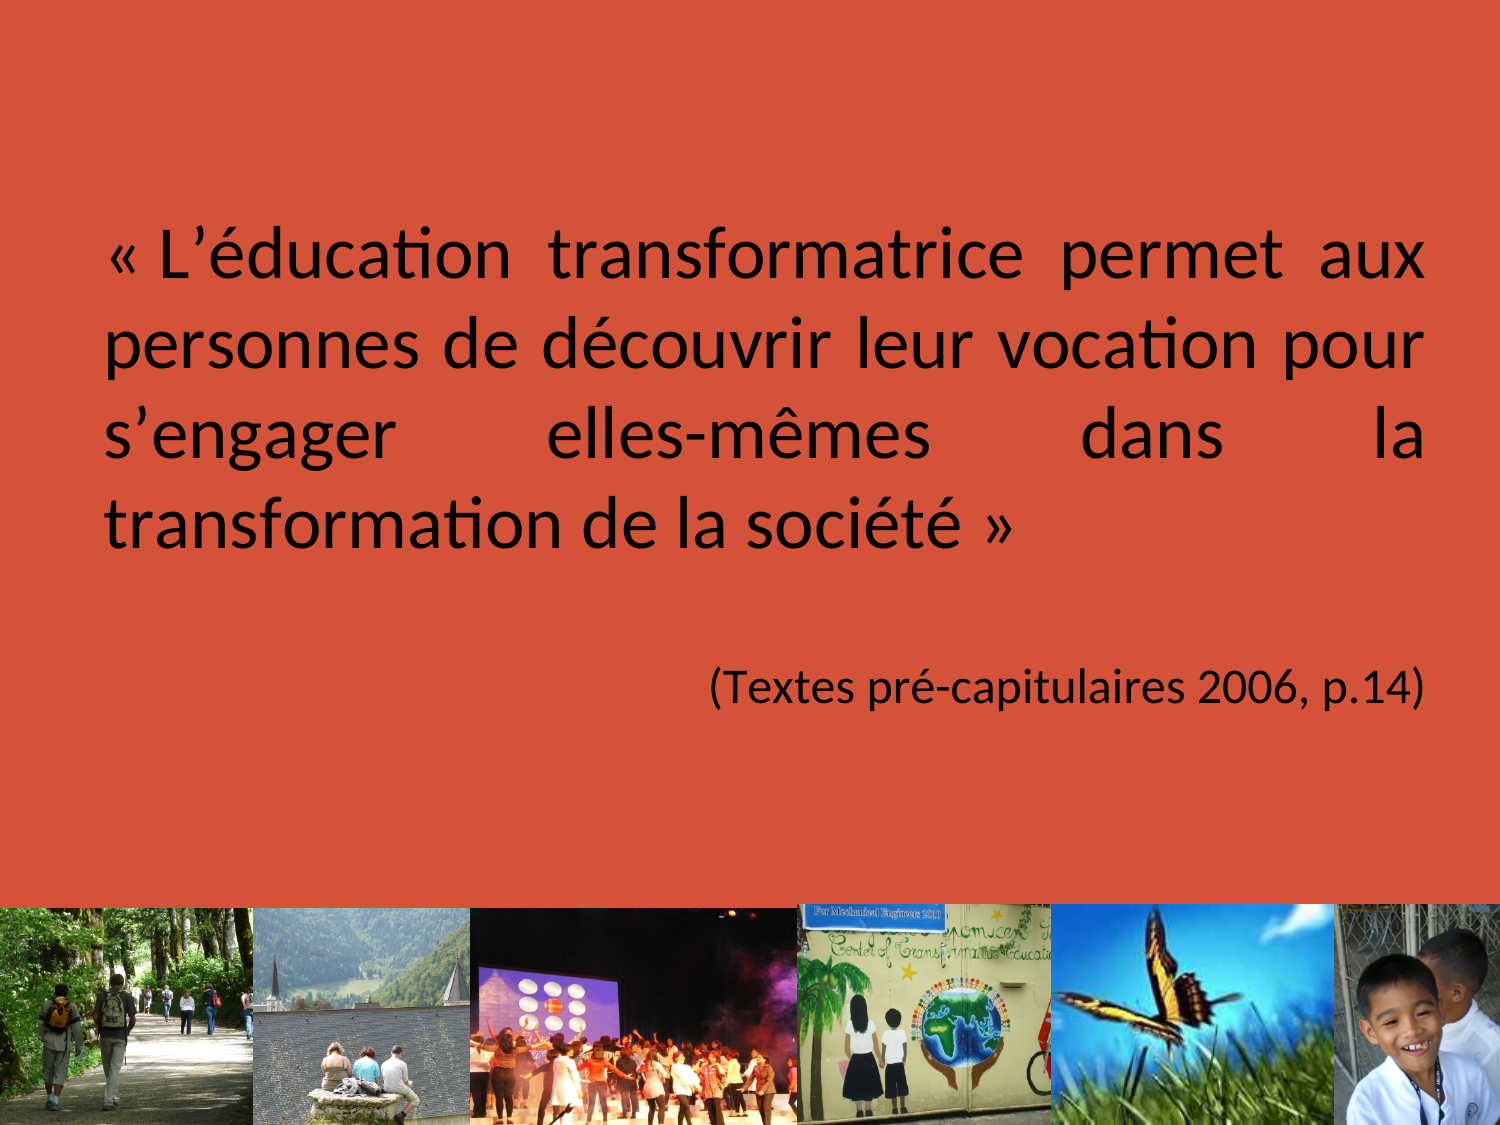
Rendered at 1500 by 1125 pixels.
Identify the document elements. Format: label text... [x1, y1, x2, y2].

picture [0, 904, 1500, 1125]
text_box « L’éducation transformatrice permet aux personnes de découvrir leur vocation pour s’engager elles-mêmes dans la transformation de la société » (Textes pré-capitulaires 2006, p.14) [88, 196, 1441, 722]
